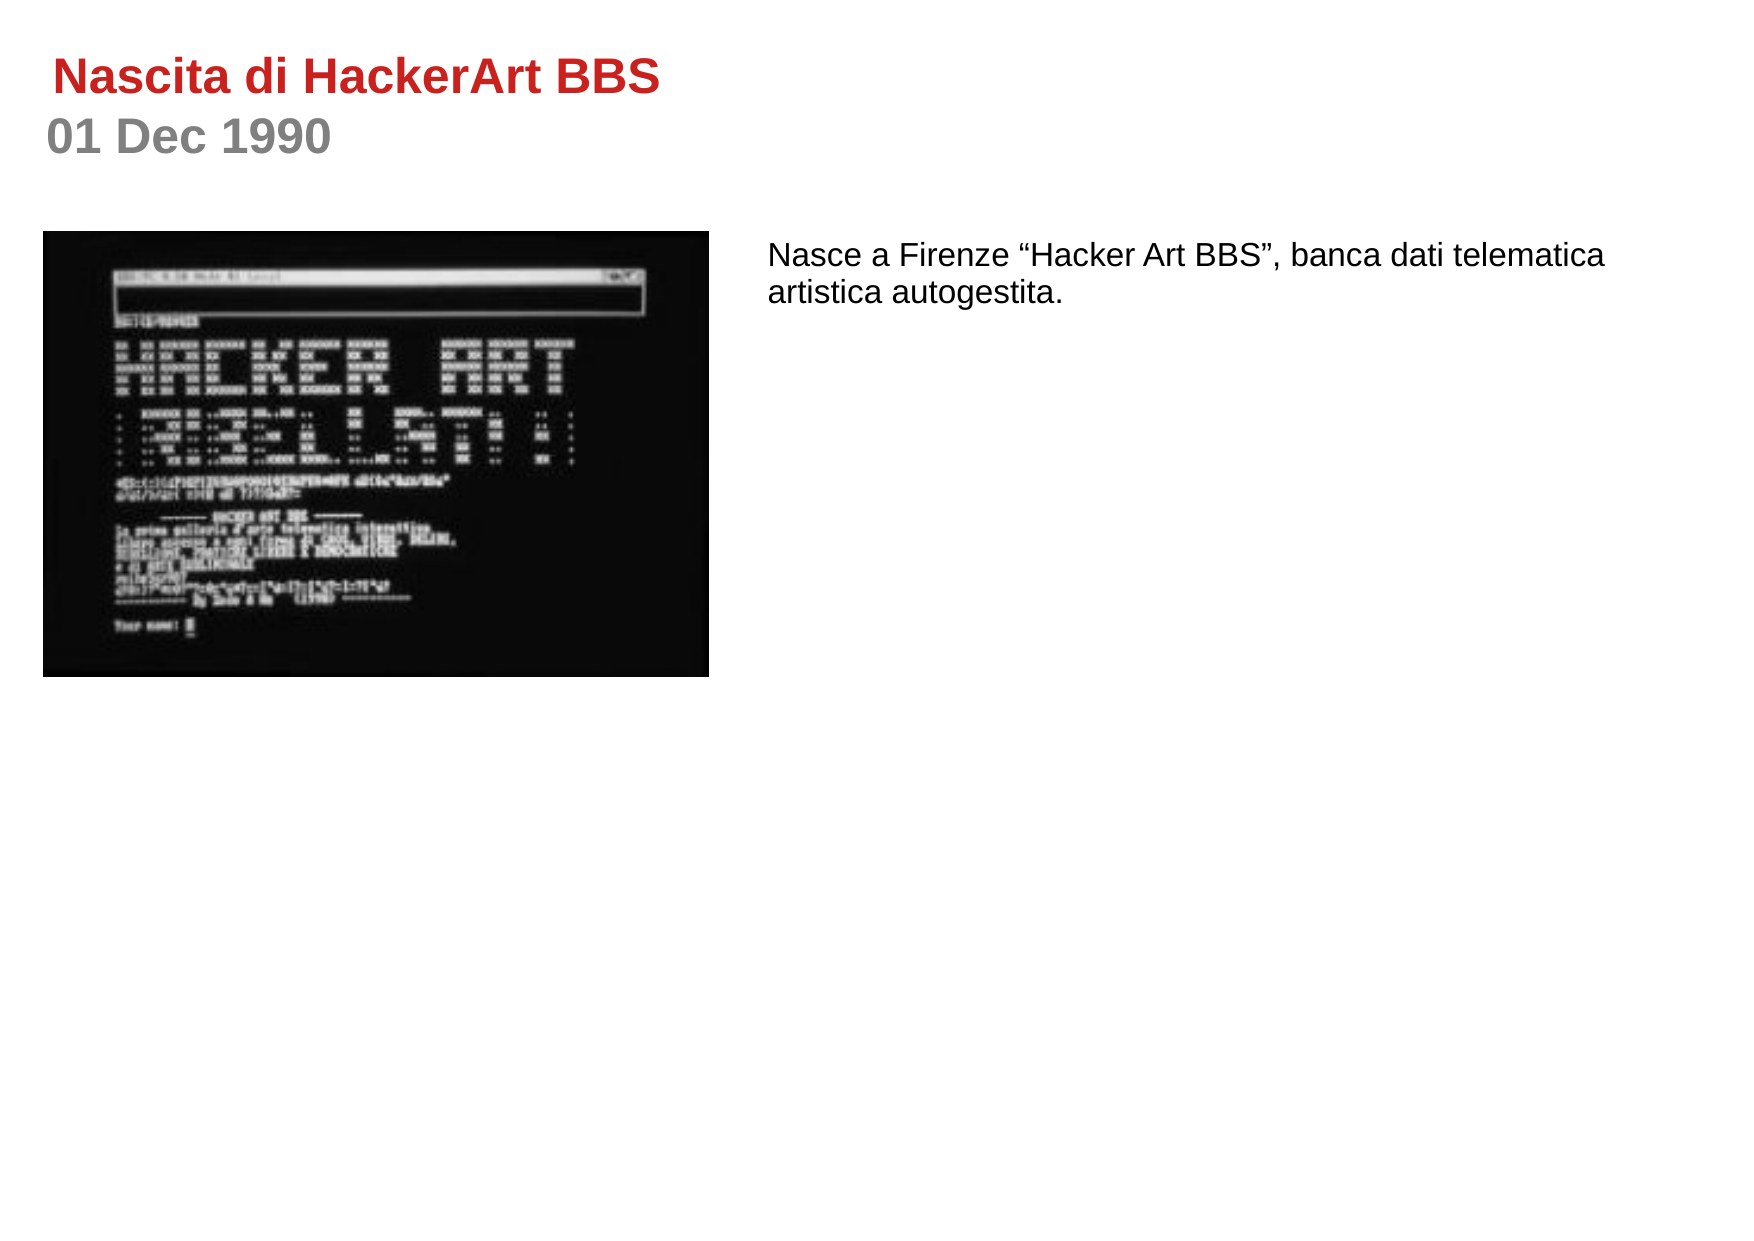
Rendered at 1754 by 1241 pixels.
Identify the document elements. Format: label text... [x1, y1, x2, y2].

picture [43, 231, 709, 677]
subtitle Nasce a Firenze “Hacker Art BBS”, banca dati telematica artistica autogestita. [767, 236, 1692, 1182]
text_box 01 Dec 1990 [31, 101, 627, 178]
title Nascita di HackerArt BBS [52, 39, 1713, 114]
